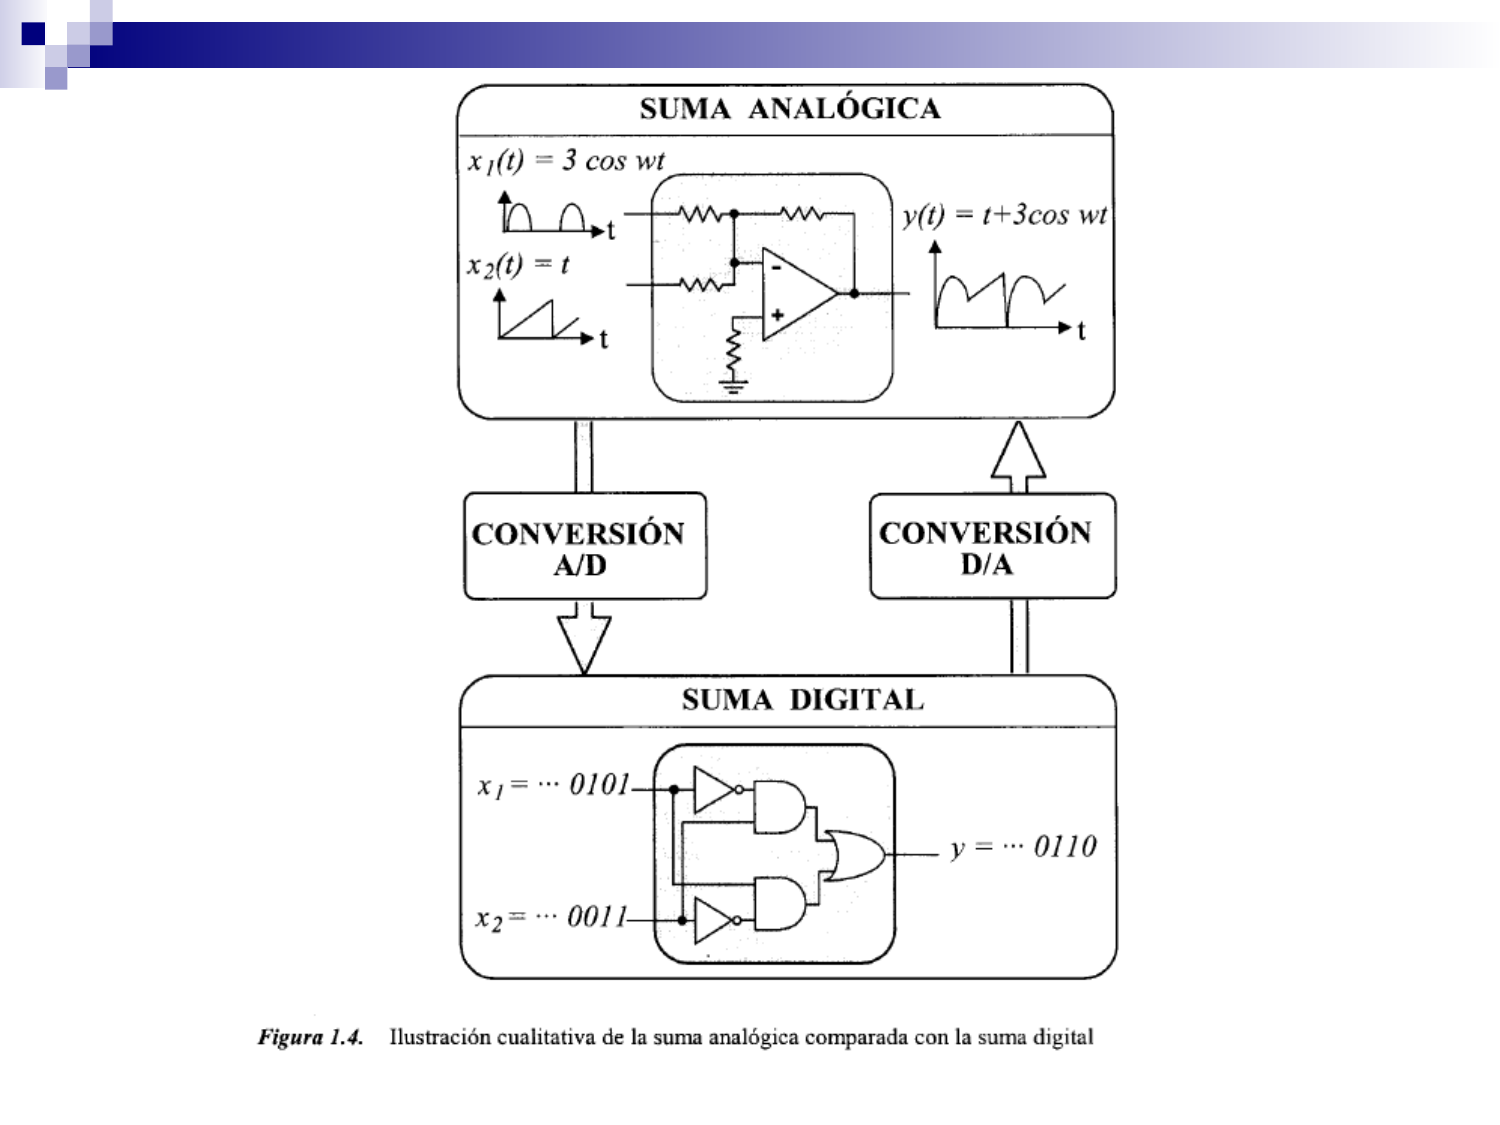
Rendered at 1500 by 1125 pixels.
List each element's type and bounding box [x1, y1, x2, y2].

picture [218, 78, 1147, 1059]
